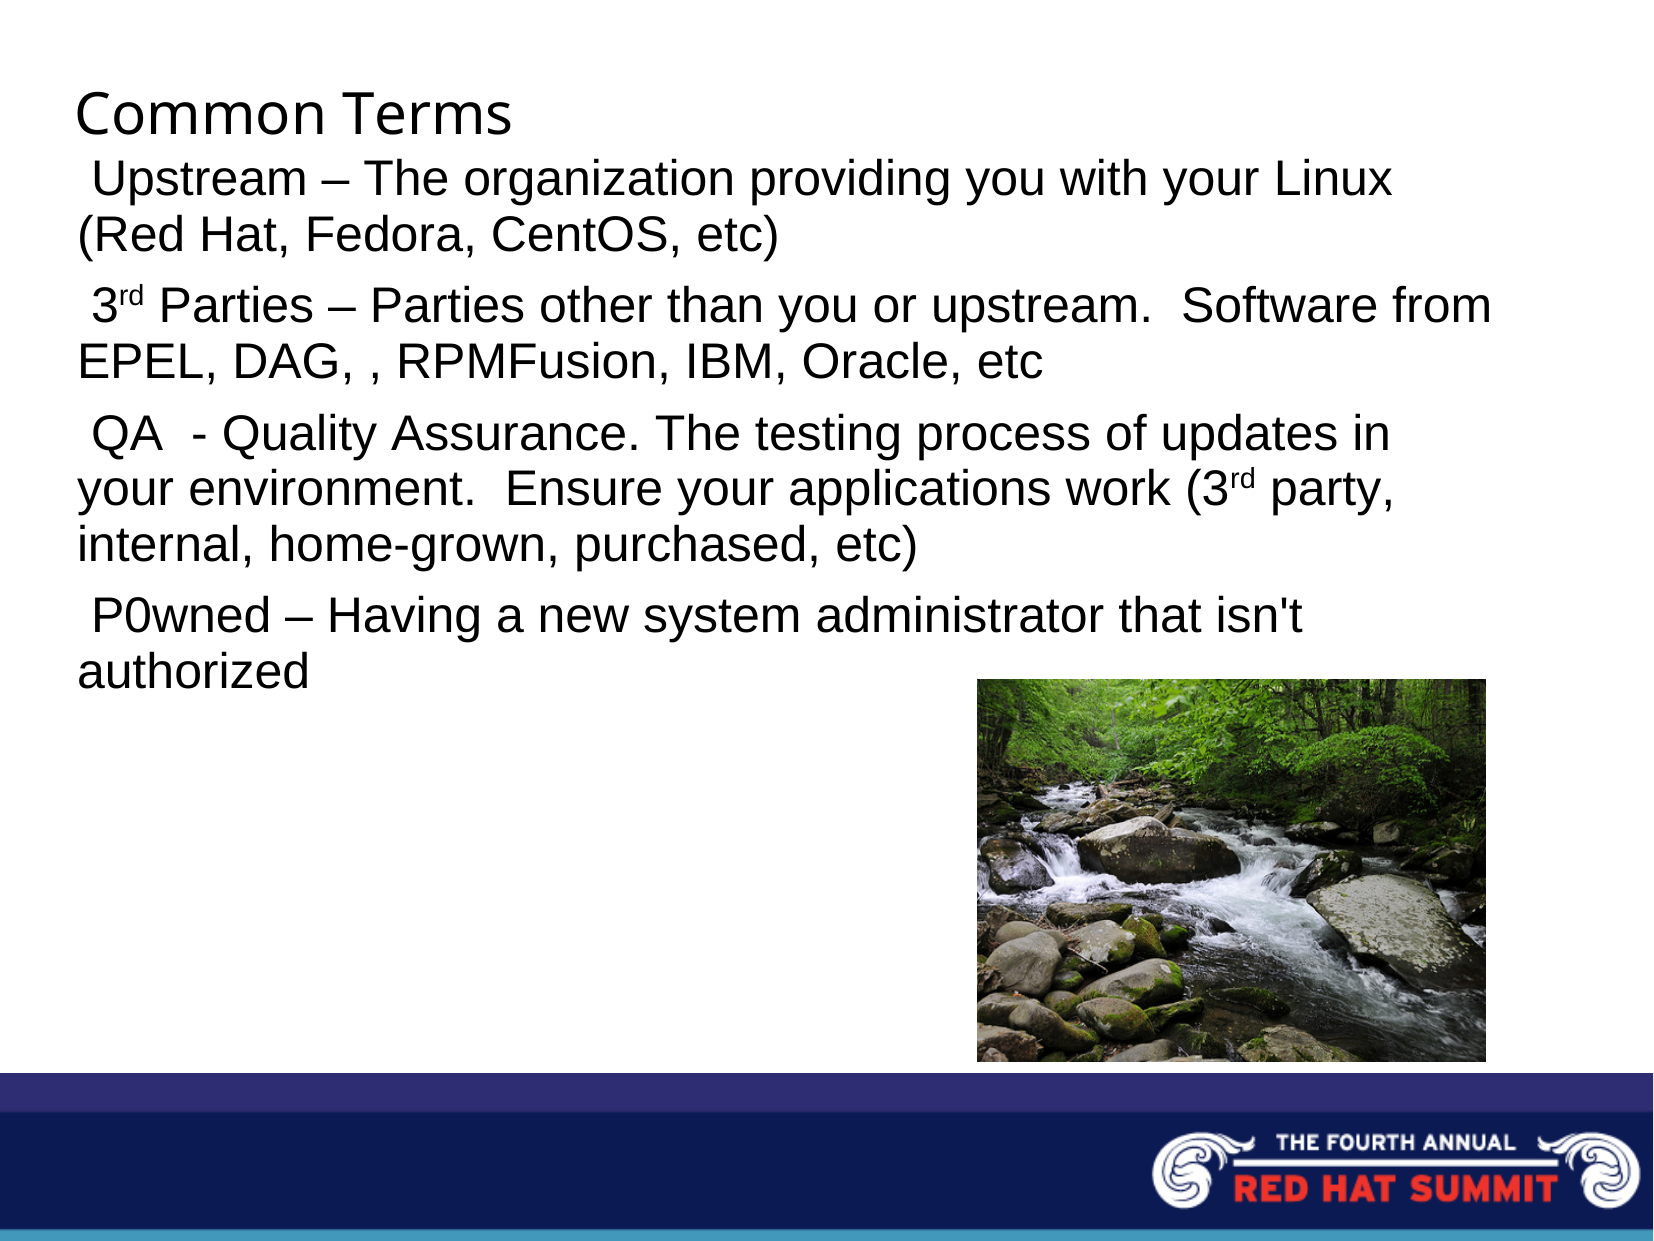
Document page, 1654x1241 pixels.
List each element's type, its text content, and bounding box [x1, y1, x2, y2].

picture [0, 1073, 1654, 1241]
picture [977, 679, 1486, 1062]
title Common Terms [74, 52, 1506, 171]
list Upstream – The organization providing you with your Linux (Red Hat, Fedora, CentOS, etc) 3rd Parties – Parties other than you or upstream. Software from EPEL, DAG, , RPMFusion, IBM, Oracle, etc QA - Quality Assurance. The testing process of updates in your environment. Ensure your applications work (3rd party, internal, home-grown, purchased, etc) P0wned – Having a new system administrator that isn't authorized [77, 150, 1500, 1059]
